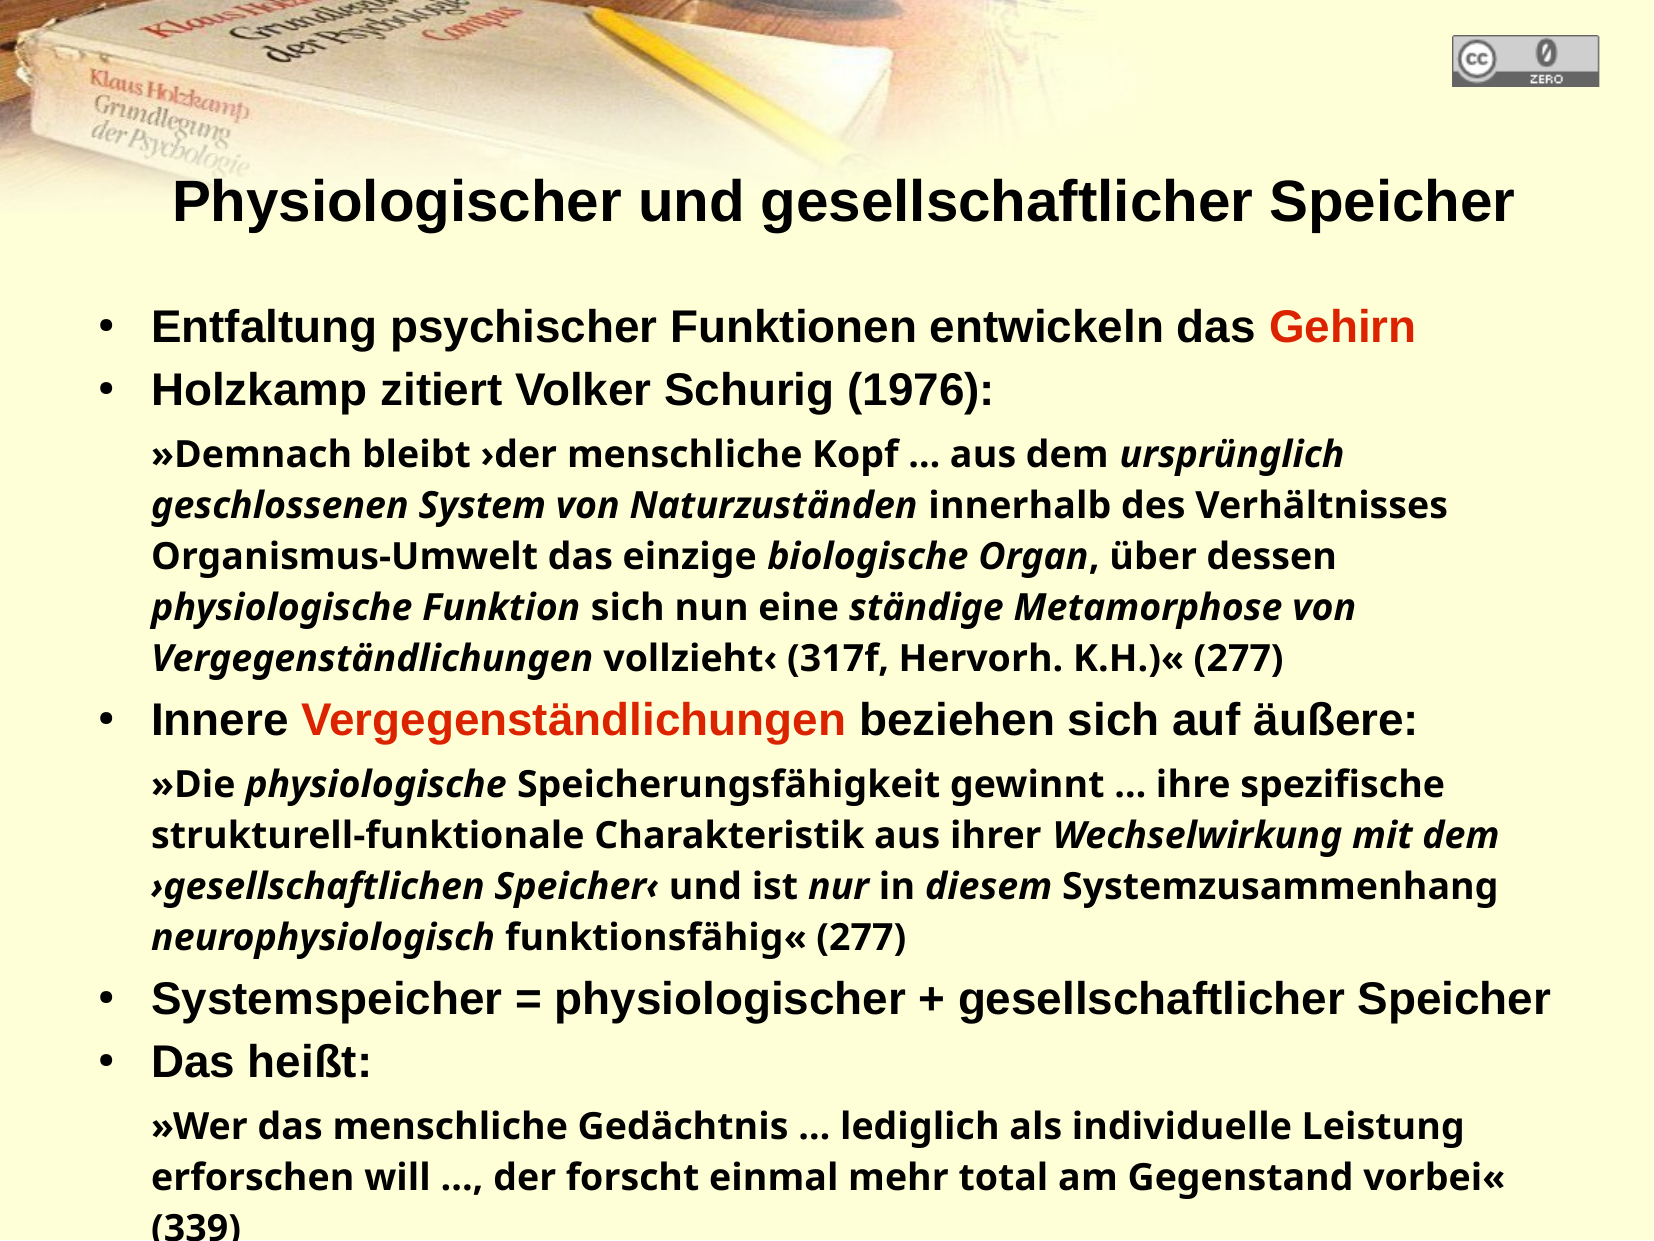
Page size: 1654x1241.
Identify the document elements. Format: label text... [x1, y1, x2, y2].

title Physiologischer und gesellschaftlicher Speicher [82, 124, 1607, 278]
list Entfaltung psychischer Funktionen entwickeln das Gehirn Holzkamp zitiert Volker Schurig (1976): »Demnach bleibt ›der menschliche Kopf … aus dem ursprünglich geschlossenen System von Naturzuständen innerhalb des Verhältnisses Organismus-Umwelt das einzige biologische Organ, über dessen physiologische Funktion sich nun eine ständige Metamorphose von Vergegenständlichungen vollzieht‹ (317f, Hervorh. K.H.)« (277) Innere Vergegenständlichungen beziehen sich auf äußere: »Die physiologische Speicherungsfähigkeit gewinnt … ihre spezifische strukturell-funktionale Charakteristik aus ihrer Wechselwirkung mit dem ›gesellschaftlichen Speicher‹ und ist nur in diesem Systemzusammenhang neurophysiologisch funktionsfähig« (277) Systemspeicher = physiologischer + gesellschaftlicher Speicher Das heißt: »Wer das menschliche Gedächtnis … lediglich als individuelle Leistung erforschen will ..., der forscht einmal mehr total am Gegenstand vorbei« (339) [80, 301, 1607, 1205]
picture [0, 0, 1156, 213]
picture [1452, 35, 1600, 87]
